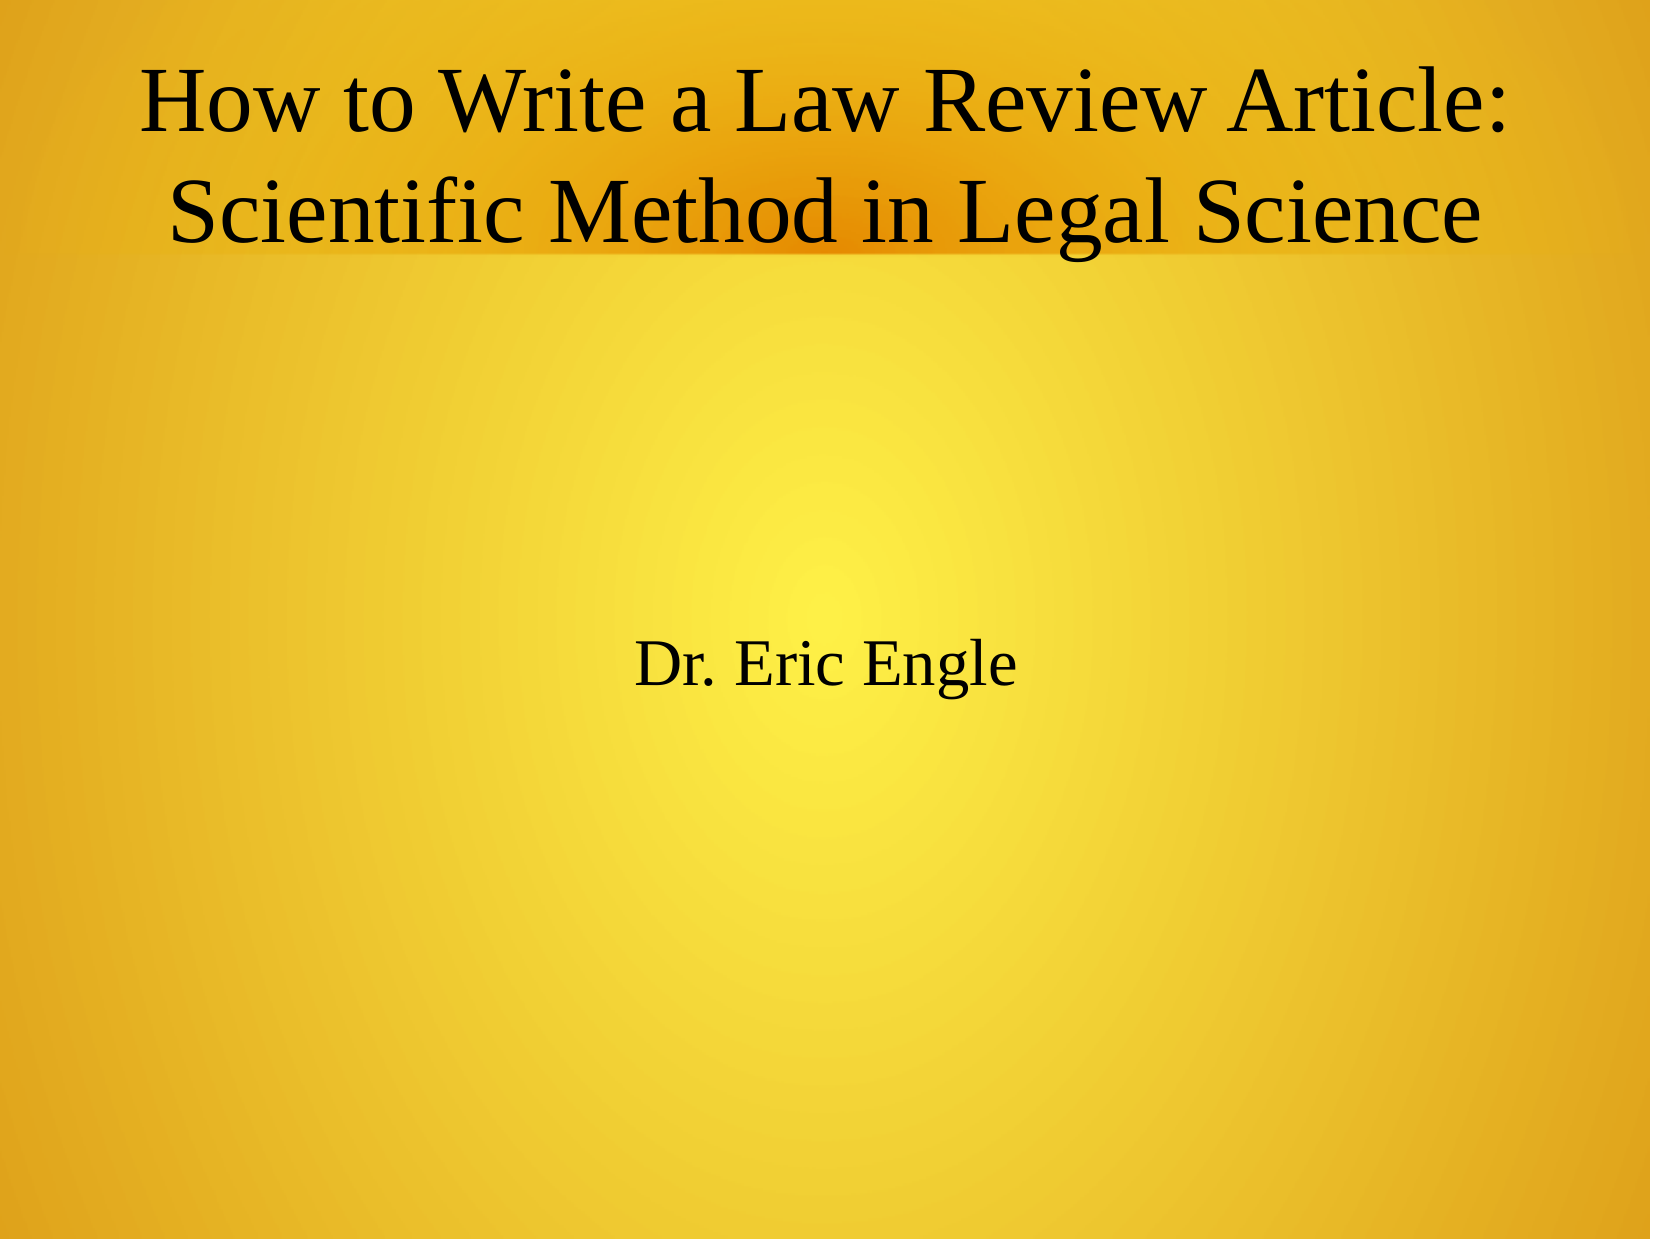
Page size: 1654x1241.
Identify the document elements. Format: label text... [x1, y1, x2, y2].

text_box Dr. Eric Engle [82, 299, 1571, 1019]
picture [0, 0, 1650, 1239]
text_box How to Write a Law Review Article: Scientific Method in Legal Science [82, 40, 1571, 259]
